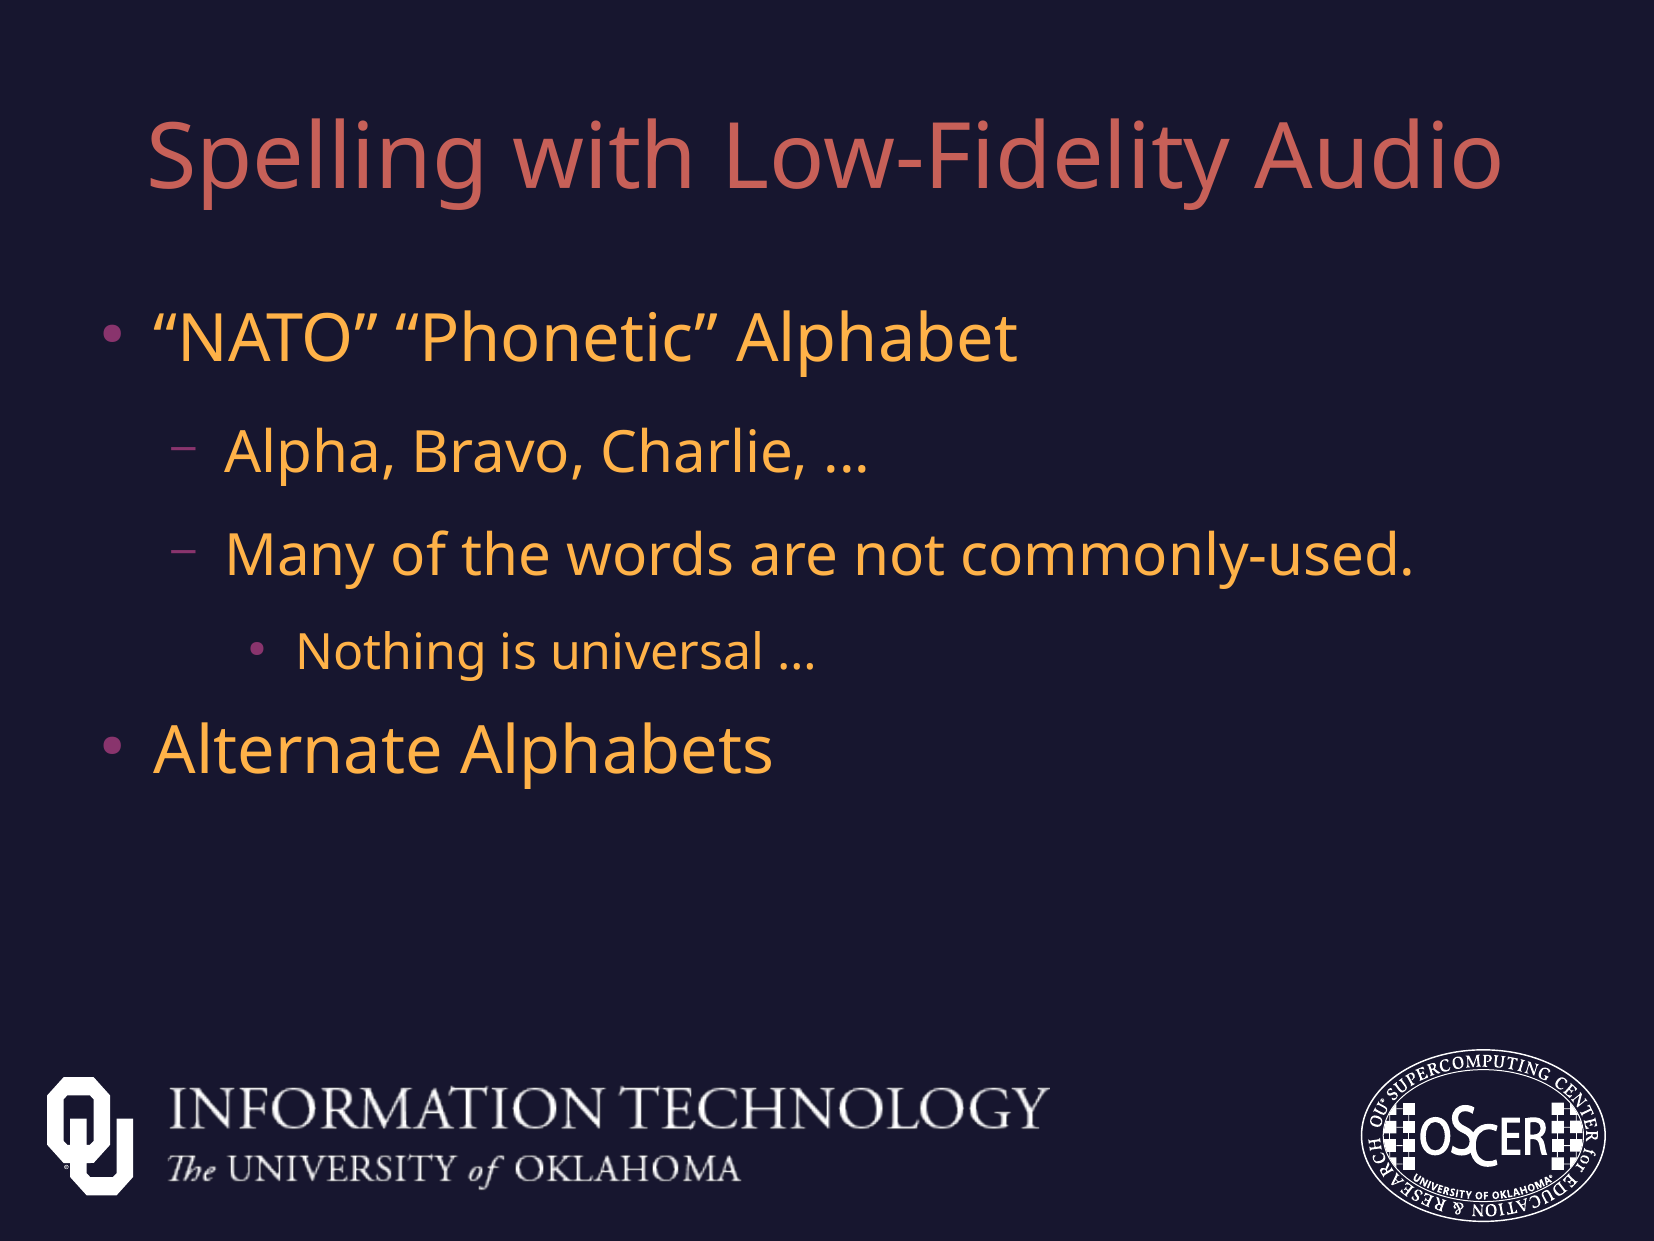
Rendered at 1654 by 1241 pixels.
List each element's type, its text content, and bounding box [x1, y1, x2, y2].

list “NATO” “Phonetic” Alphabet Alpha, Bravo, Charlie, ... Many of the words are not commonly-used. Nothing is universal … Alternate Alphabets [82, 290, 1571, 1010]
title Spelling with Low-Fidelity Audio [82, 49, 1571, 257]
picture [159, 1075, 1050, 1195]
